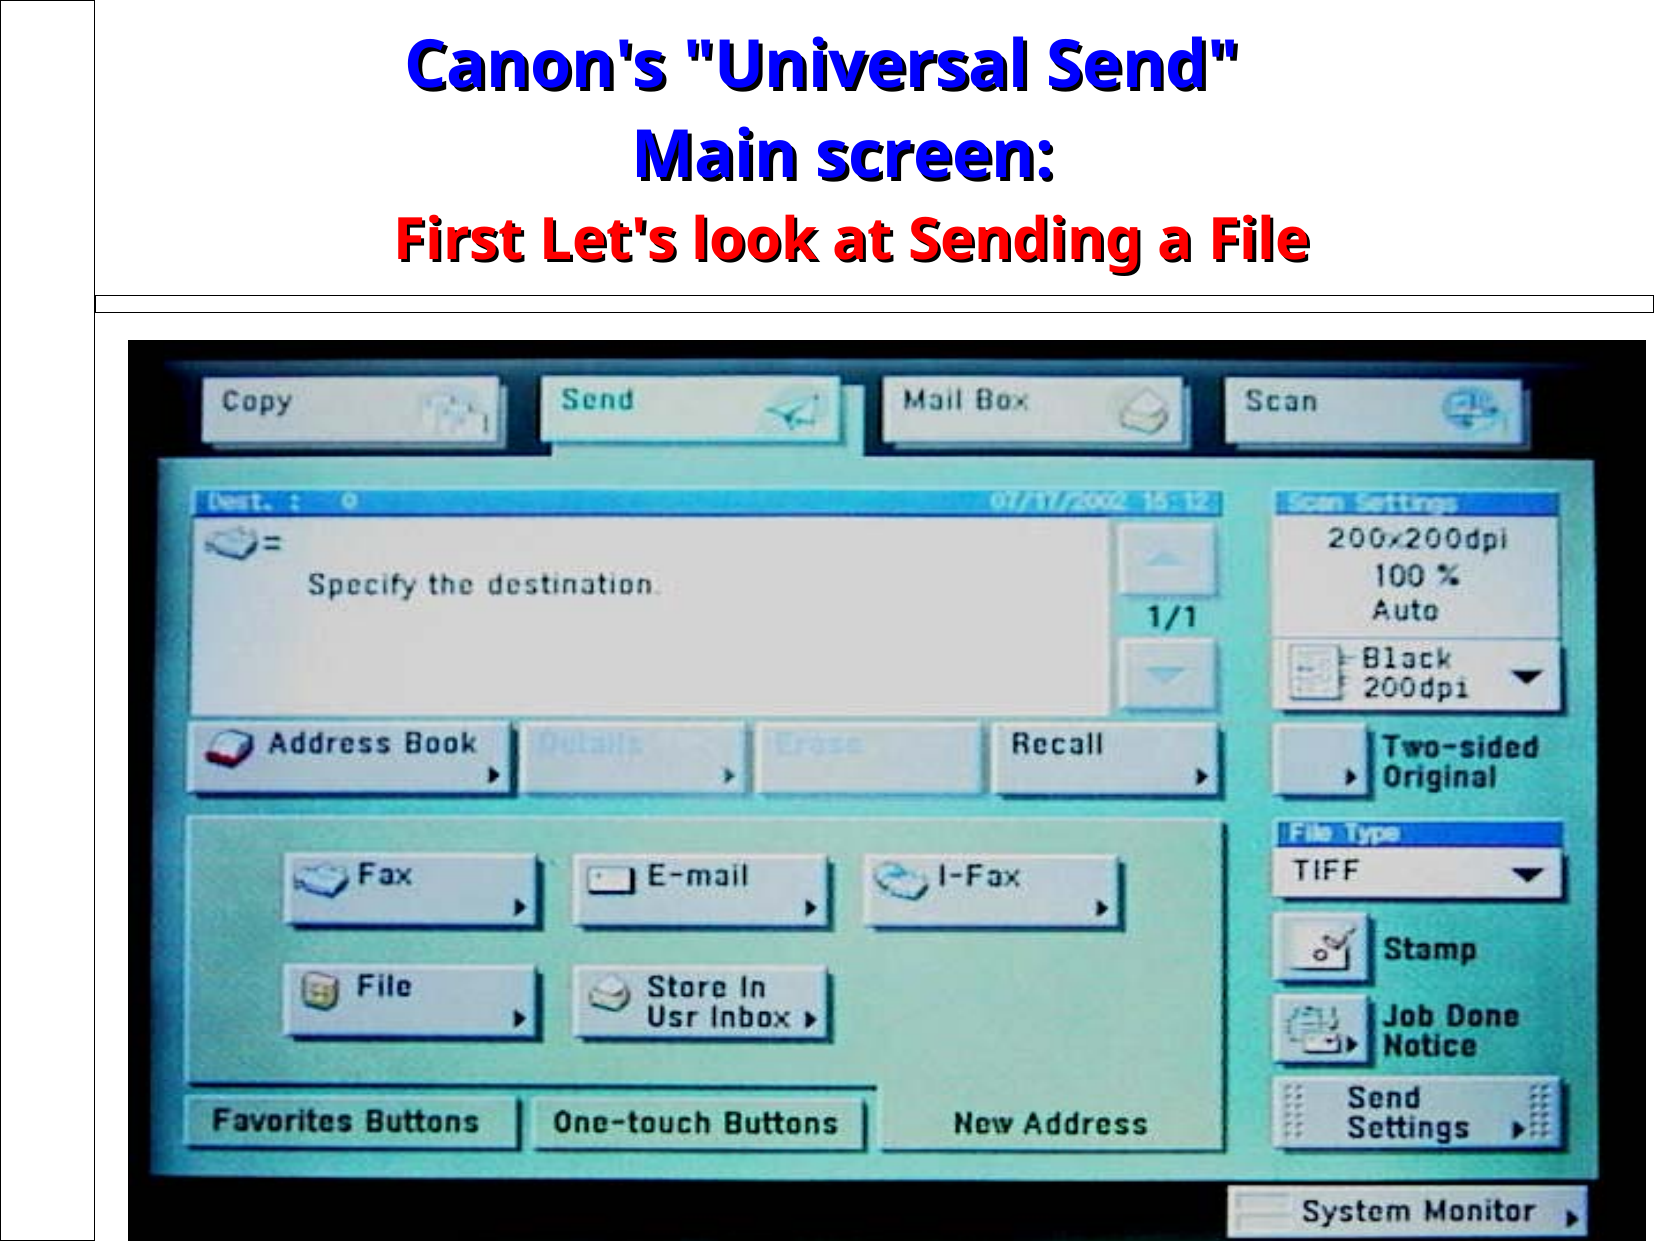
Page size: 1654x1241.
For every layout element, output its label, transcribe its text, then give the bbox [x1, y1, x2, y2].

picture [128, 340, 1646, 1241]
text_box Canon's "Universal Send" Main screen: First Let's look at Sending a File [104, 0, 1541, 293]
